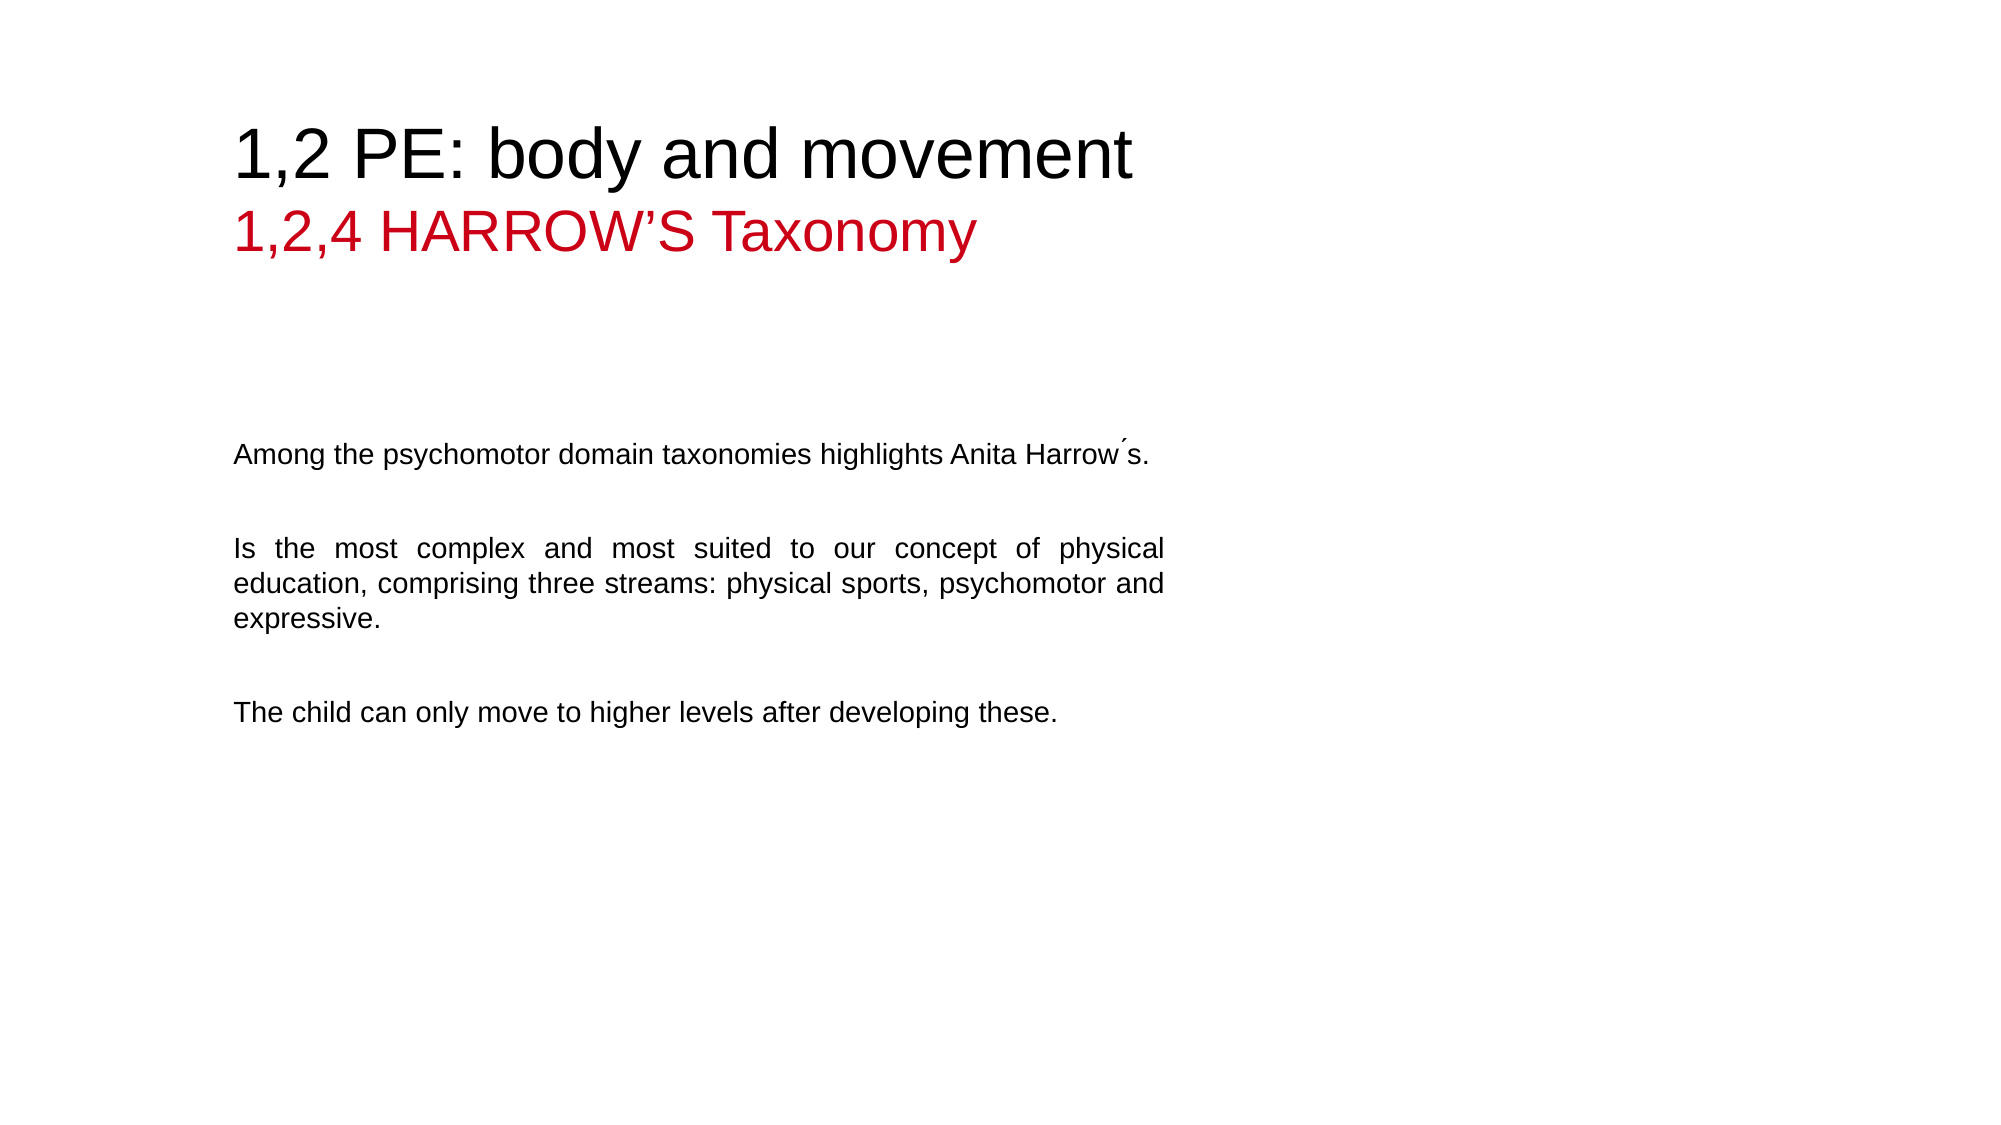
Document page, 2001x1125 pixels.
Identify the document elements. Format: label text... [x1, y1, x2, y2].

list Among the psychomotor domain taxonomies highlights Anita Harrow ́s. Is the most complex and most suited to our concept of physical education, comprising three streams: physical sports, psychomotor and expressive. The child can only move to higher levels after developing these. [233, 341, 1182, 949]
subtitle 1,2,4 HARROW’S Taxonomy [233, 193, 1140, 253]
title 1,2 PE: body and movement [233, 91, 1140, 193]
